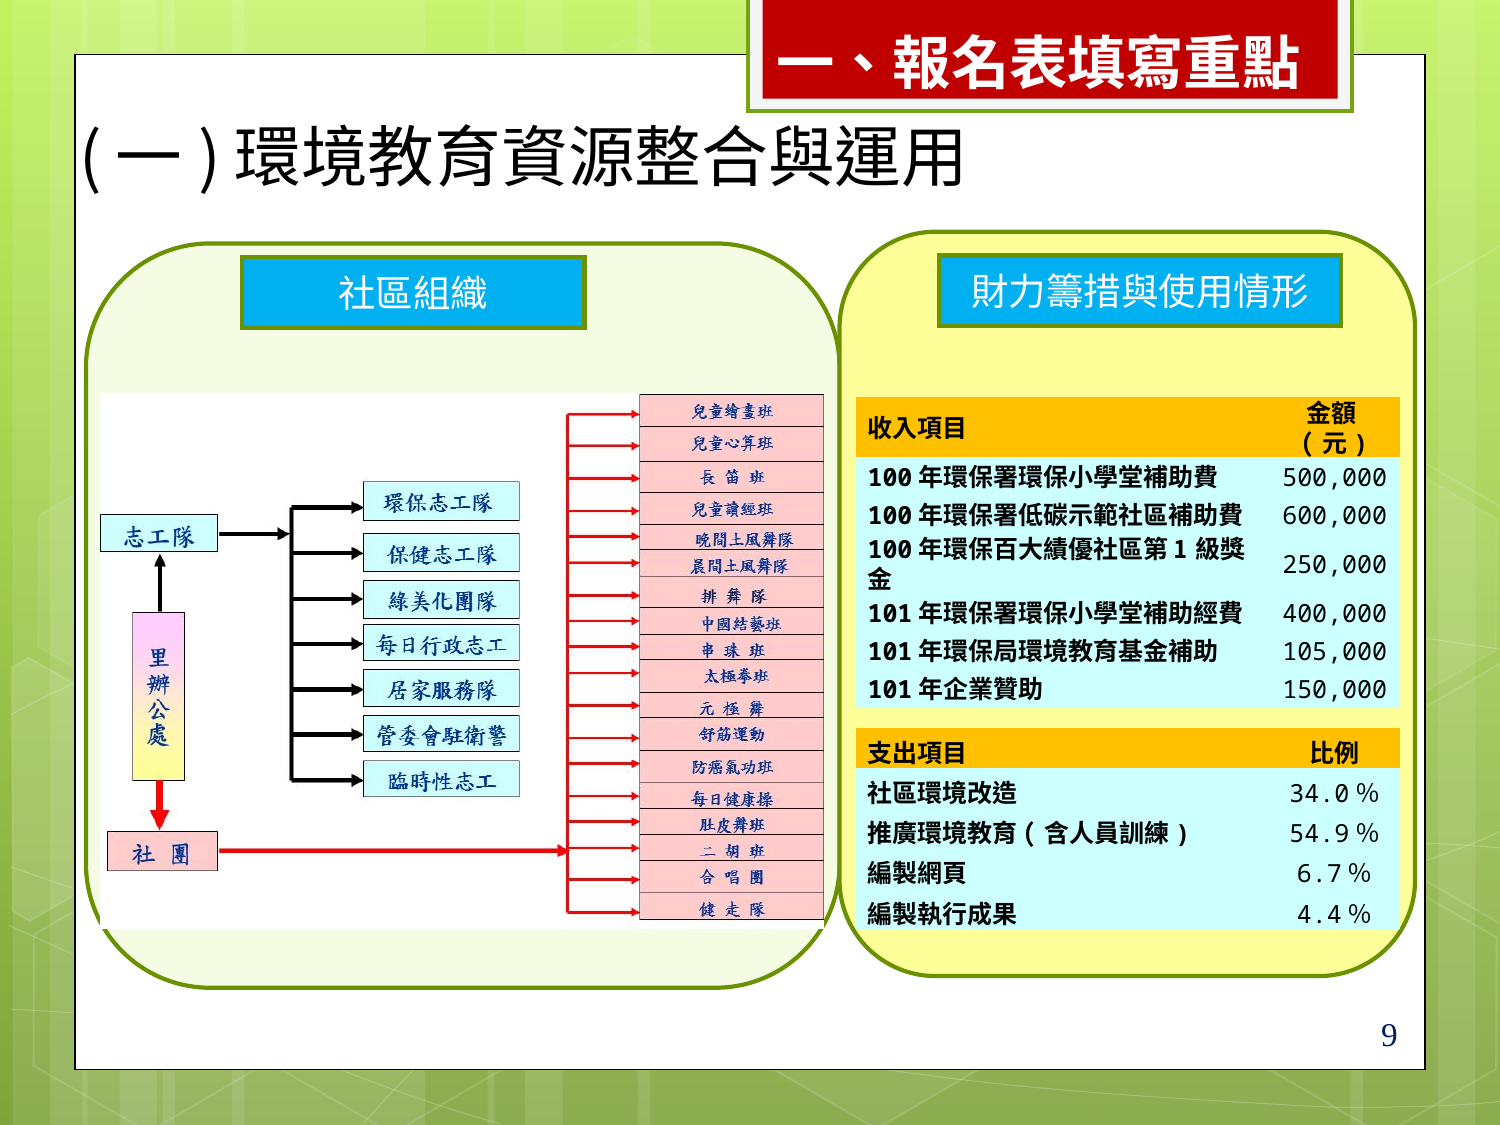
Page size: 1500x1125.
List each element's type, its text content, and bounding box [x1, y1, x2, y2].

table_cell 150,000 [1270, 670, 1400, 708]
table_cell 100年環保百大績優社區第1級獎金 [856, 533, 1270, 593]
table_cell 100年環保署低碳示範社區補助費 [856, 495, 1270, 533]
text_box 財力籌措與使用情形 [939, 255, 1341, 327]
table_cell 600,000 [1270, 495, 1400, 533]
table_header 支出項目 [856, 728, 1270, 768]
table_cell 250,000 [1270, 533, 1400, 593]
table_cell 編製執行成果 [856, 889, 1270, 929]
text_box [85, 231, 1416, 977]
table_cell 社區環境改造 [856, 768, 1270, 808]
table_cell 34.0％ [1270, 768, 1400, 808]
text_box 一、報名表填寫重點 [749, 0, 1316, 104]
table_header 比例 [1270, 728, 1400, 768]
table_header 金額(元) [1270, 397, 1400, 457]
picture [100, 393, 824, 929]
table_cell 105,000 [1270, 631, 1400, 670]
table_cell 101年企業贊助 [856, 670, 1270, 708]
table_cell 100年環保署環保小學堂補助費 [856, 457, 1270, 495]
table_cell 101年環保局環境教育基金補助 [856, 631, 1270, 670]
table_cell 4.4％ [1270, 889, 1400, 929]
text_box 社區組織 [242, 257, 585, 329]
table_cell 101年環保署環保小學堂補助經費 [856, 593, 1270, 631]
table_cell 6.7％ [1270, 848, 1400, 889]
title (一)環境教育資源整合與運用 [64, 90, 1218, 221]
table_header 收入項目 [856, 397, 1270, 457]
text_box [104, 929, 822, 988]
table_cell 500,000 [1270, 457, 1400, 495]
table_cell 推廣環境教育(含人員訓練) [856, 808, 1270, 848]
table_cell 400,000 [1270, 593, 1400, 631]
table_cell 編製網頁 [856, 848, 1270, 889]
text_box <編號> [838, 1003, 1413, 1064]
table_cell 54.9％ [1270, 808, 1400, 848]
